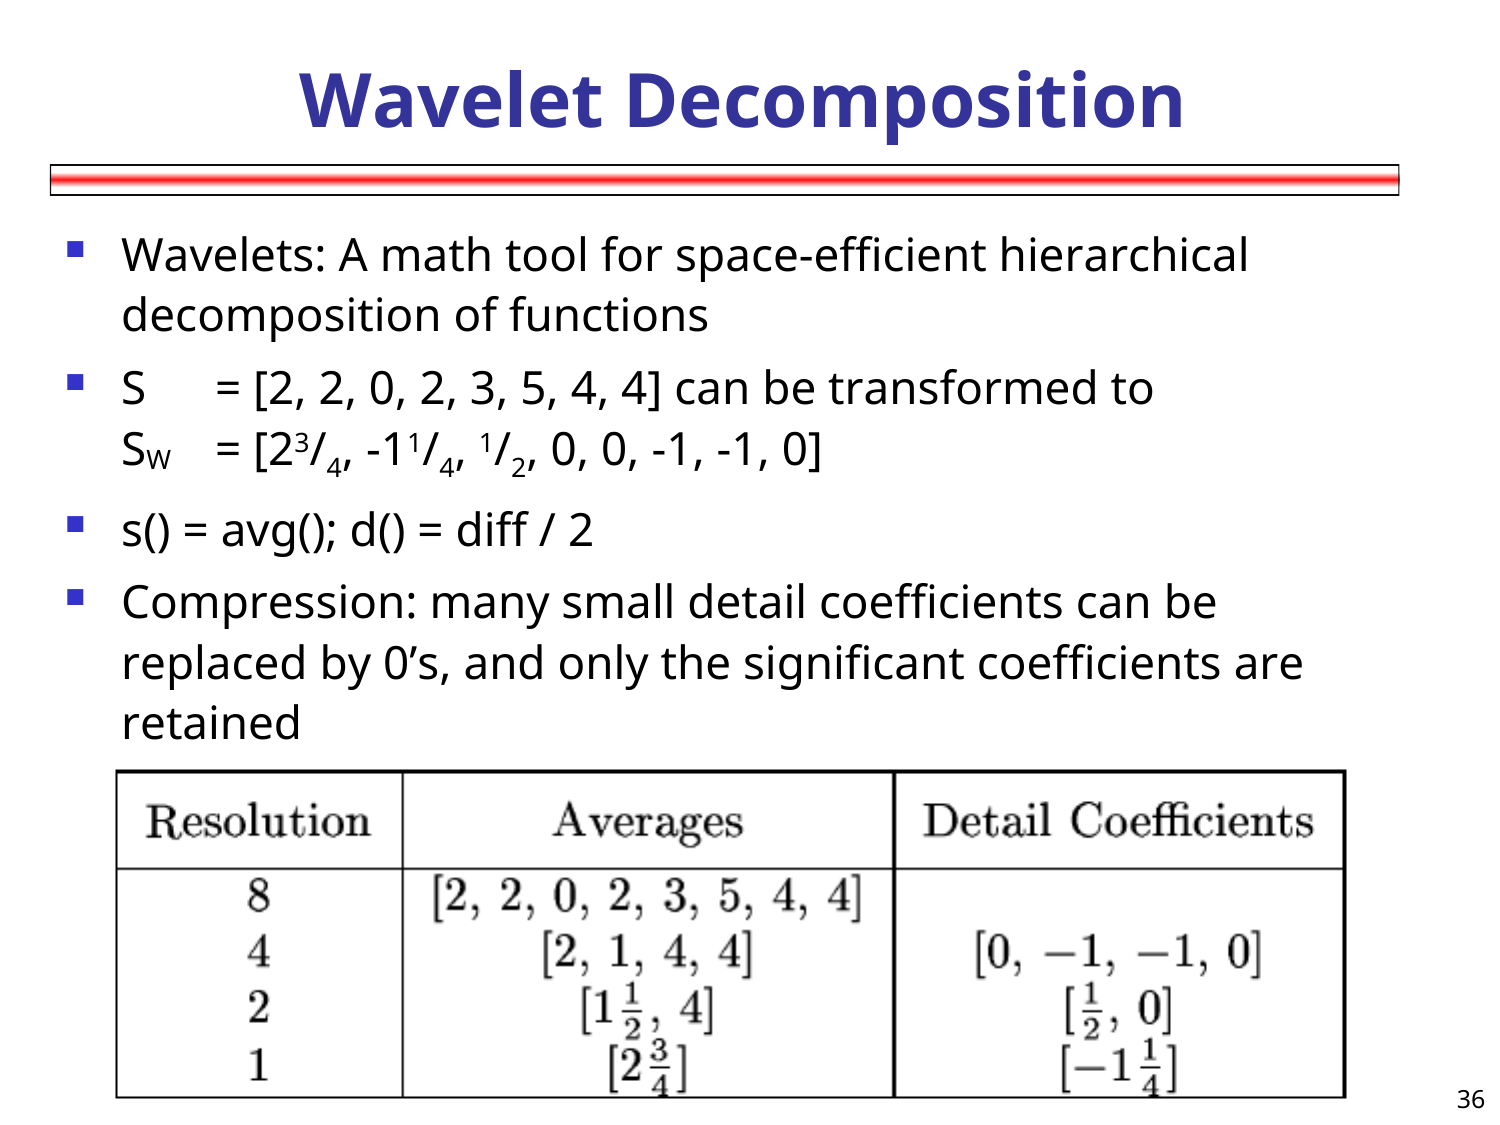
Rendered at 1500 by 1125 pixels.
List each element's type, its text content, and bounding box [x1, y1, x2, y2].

title Wavelet Decomposition [24, 44, 1463, 150]
list Wavelets: A math tool for space-efficient hierarchical decomposition of functions S = [2, 2, 0, 2, 3, 5, 4, 4] can be transformed to SW = [23/4, -11/4, 1/2, 0, 0, -1, -1, 0] s() = avg(); d() = diff / 2 Compression: many small detail coefficients can be replaced by 0’s, and only the significant coefficients are retained [49, 212, 1425, 1063]
picture [112, 766, 1351, 1103]
text_box <number> [1187, 1062, 1500, 1125]
